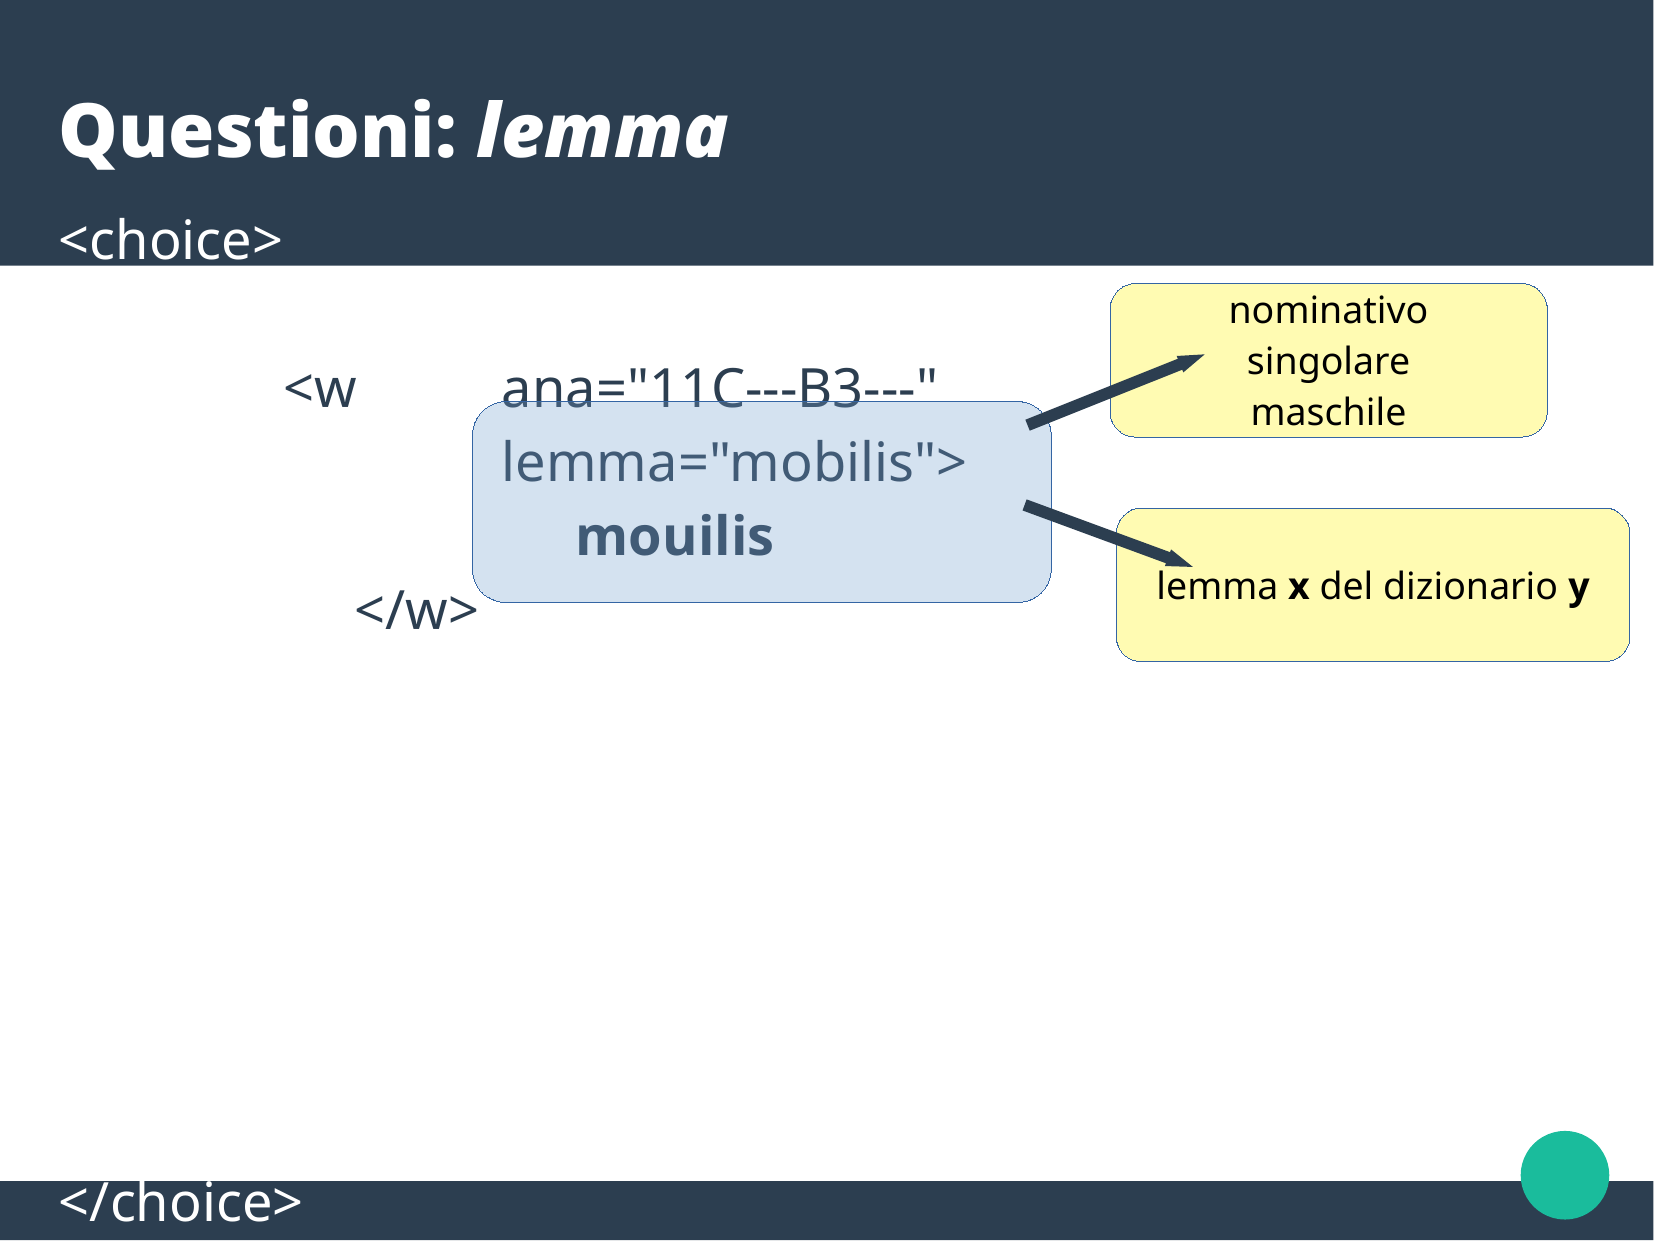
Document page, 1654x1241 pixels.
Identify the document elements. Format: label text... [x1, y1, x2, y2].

text_box [472, 401, 1052, 603]
title Questioni: lemma [59, 49, 1595, 207]
text_box lemma x del dizionario y [1595, 508, 1630, 662]
subtitle <choice> <sic> <w ana="11C---B3---" lemma="mobilis"> mouilis </w> </sic> <corr cert="medium" type="mouilis"> <w ana="11C---B3---" lemma="mobilis"> mobilis </w> </corr> </choice> [59, 283, 1595, 1230]
